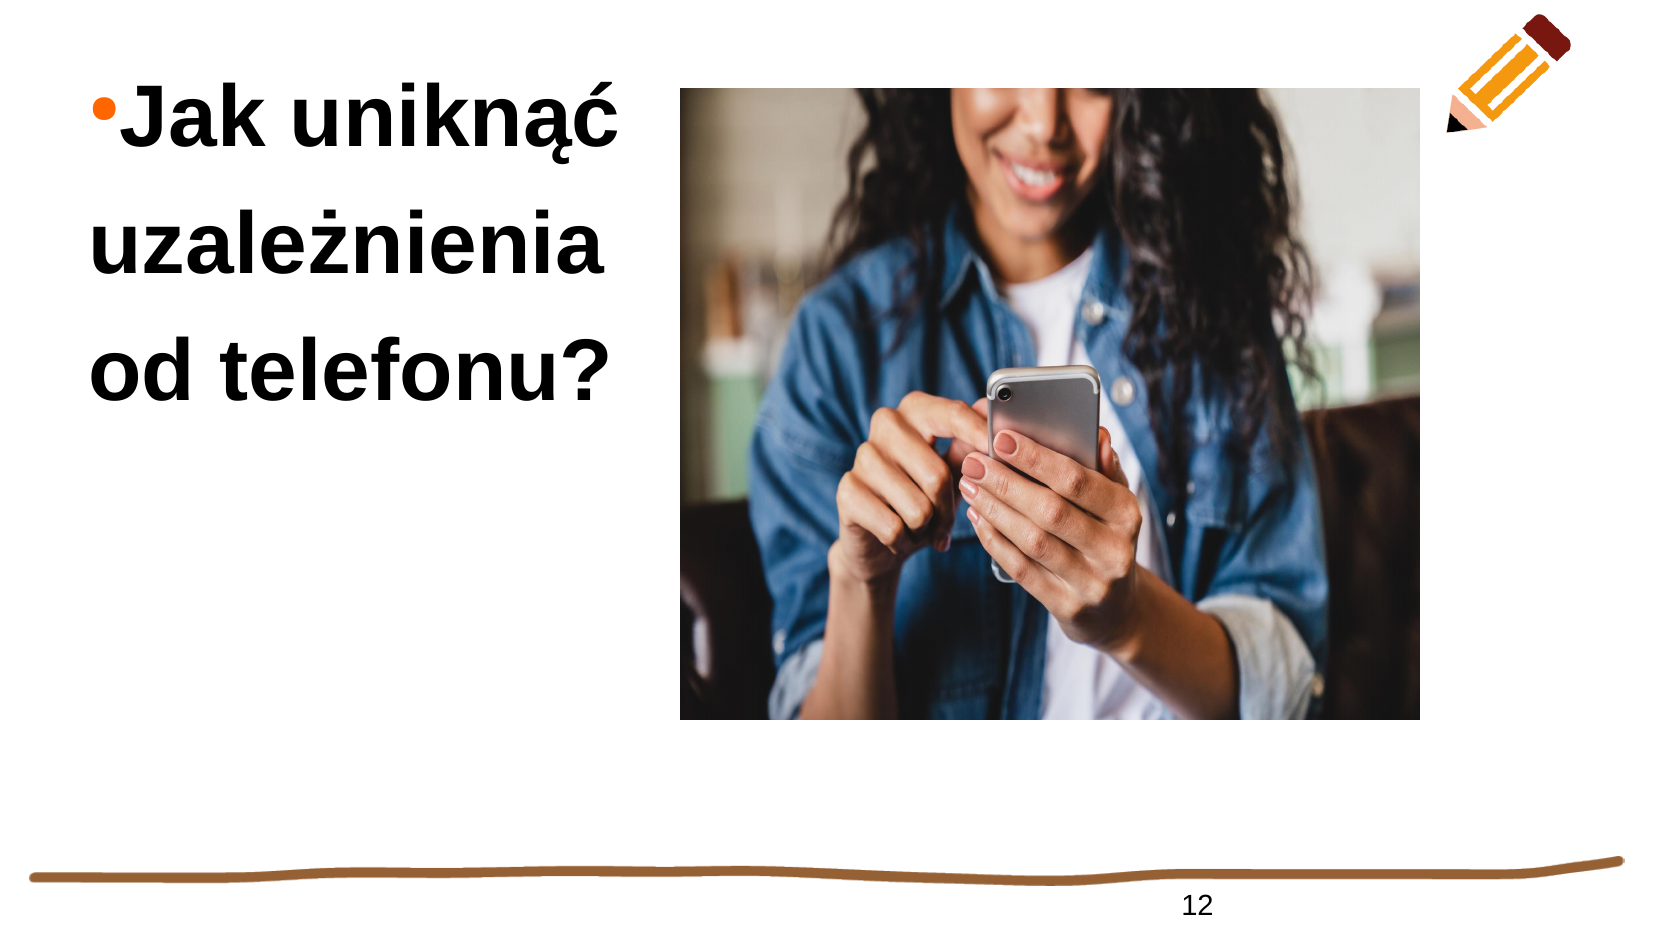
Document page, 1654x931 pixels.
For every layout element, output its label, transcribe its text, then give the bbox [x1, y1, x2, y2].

picture [1446, 14, 1571, 133]
picture [680, 88, 1420, 720]
list Jak uniknąć uzależnienia od telefonu? [88, 59, 681, 857]
picture [29, 856, 1625, 886]
text_box <numer> [1181, 885, 1565, 931]
